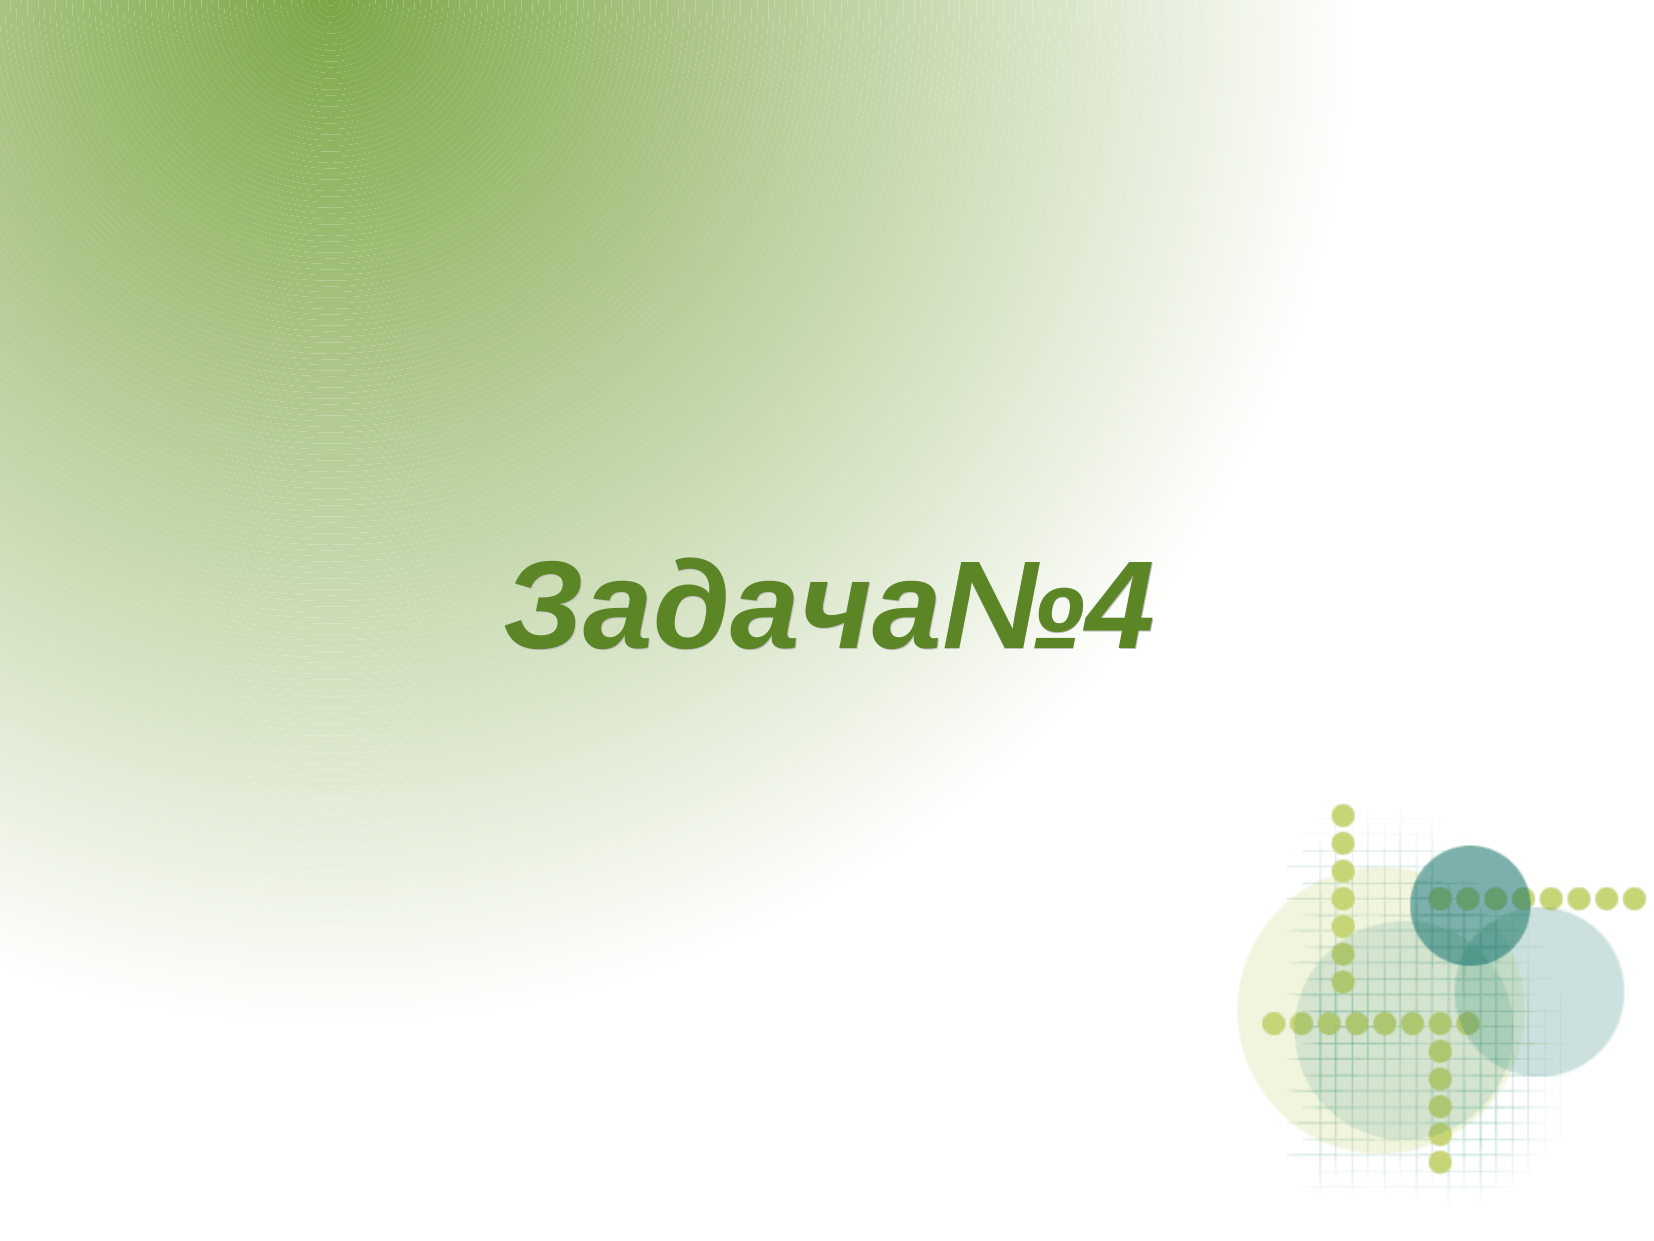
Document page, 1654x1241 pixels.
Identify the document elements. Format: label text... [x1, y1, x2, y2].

picture [1224, 792, 1654, 1211]
title Задача№4 [123, 501, 1536, 710]
